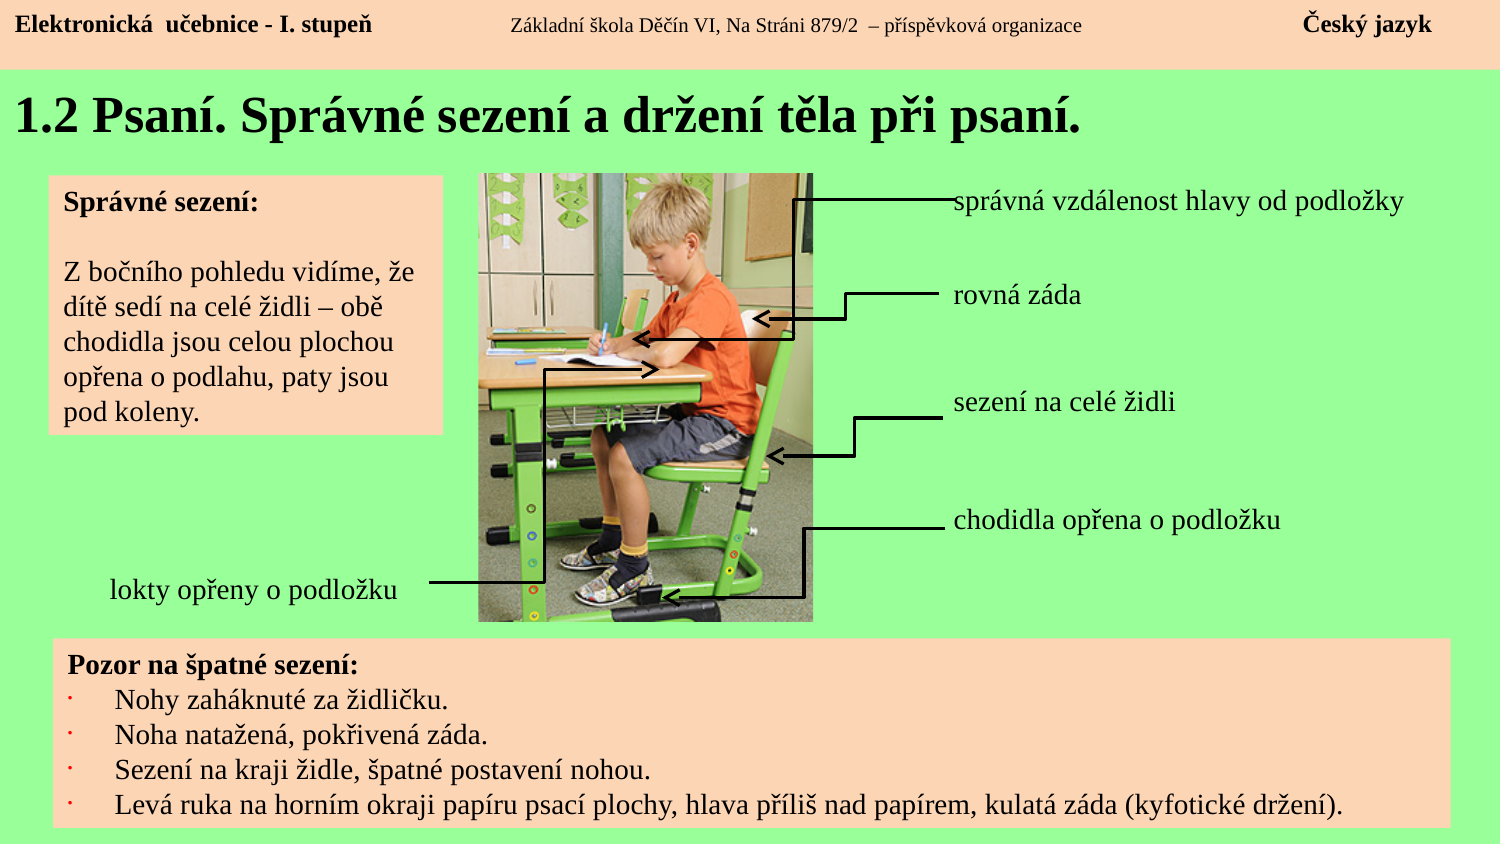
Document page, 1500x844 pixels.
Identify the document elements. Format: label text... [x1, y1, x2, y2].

text_box sezení na celé židli [938, 374, 1329, 425]
text_box Pozor na špatné sezení: Nohy zaháknuté za židličku. Noha natažená, pokřivená záda. Sezení na kraji židle, špatné postavení nohou. Levá ruka na horním okraji papíru psací plochy, hlava příliš nad papírem, kulatá záda (kyfotické držení). [53, 638, 1451, 828]
title 1.2 Psaní. Správné sezení a držení těla při psaní. [0, 73, 1500, 171]
picture [795, 201, 814, 317]
text_box lokty opřeny o podložku [94, 563, 443, 613]
text_box rovná záda [938, 268, 1329, 319]
text_box chodidla opřena o podložku [938, 492, 1329, 543]
text_box Elektronická učebnice - I. stupeň Základní škola Děčín VI, Na Stráni 879/2 – příspěvková organizace Český jazyk [0, 0, 1500, 70]
text_box správná vzdálenost hlavy od podložky [938, 173, 1471, 224]
text_box Správné sezení: Z bočního pohledu vidíme, že dítě sedí na celé židli – obě chodidla jsou celou plochou opřena o podlahu, paty jsou pod koleny. [48, 175, 443, 435]
picture [478, 173, 814, 622]
